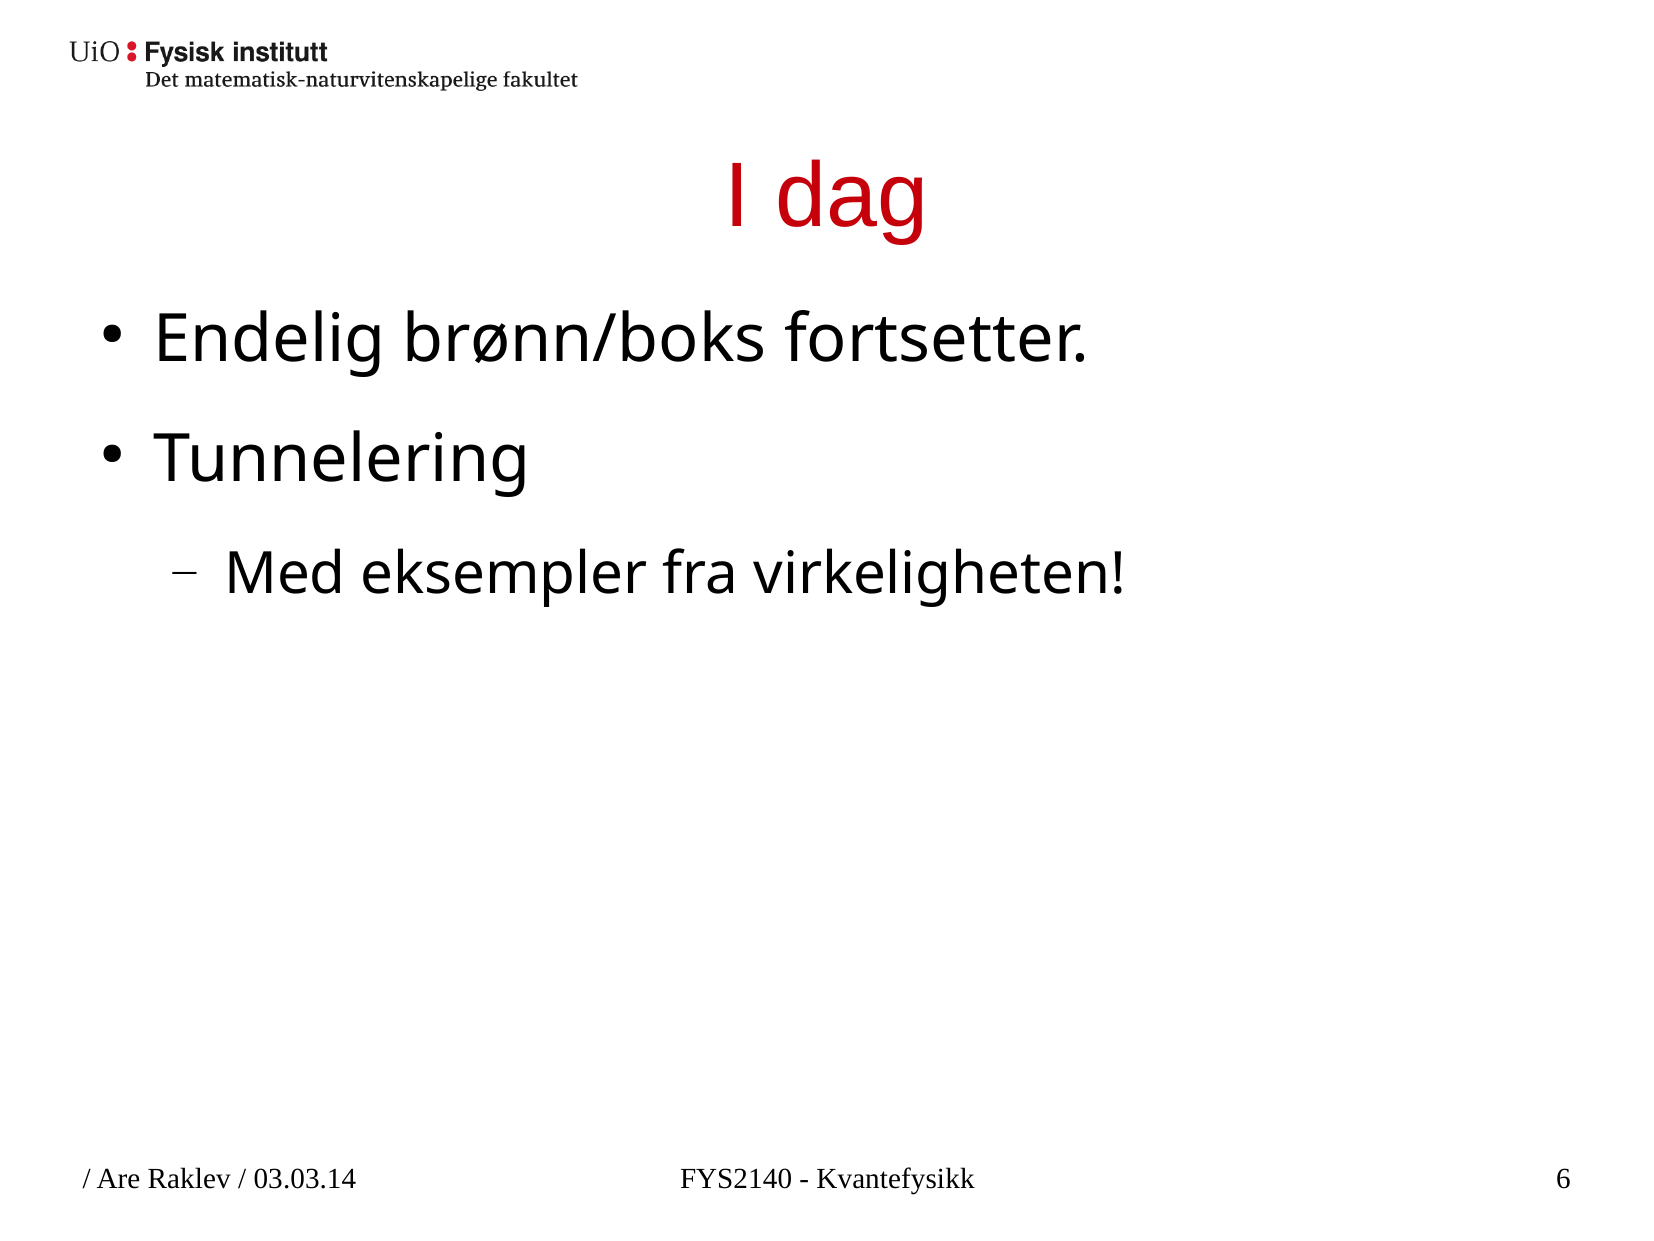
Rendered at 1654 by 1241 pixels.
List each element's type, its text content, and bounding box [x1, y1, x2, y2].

title I dag [82, 90, 1571, 290]
picture [68, 37, 581, 93]
list Endelig brønn/boks fortsetter. Tunnelering Med eksempler fra virkeligheten! [82, 290, 1571, 1094]
